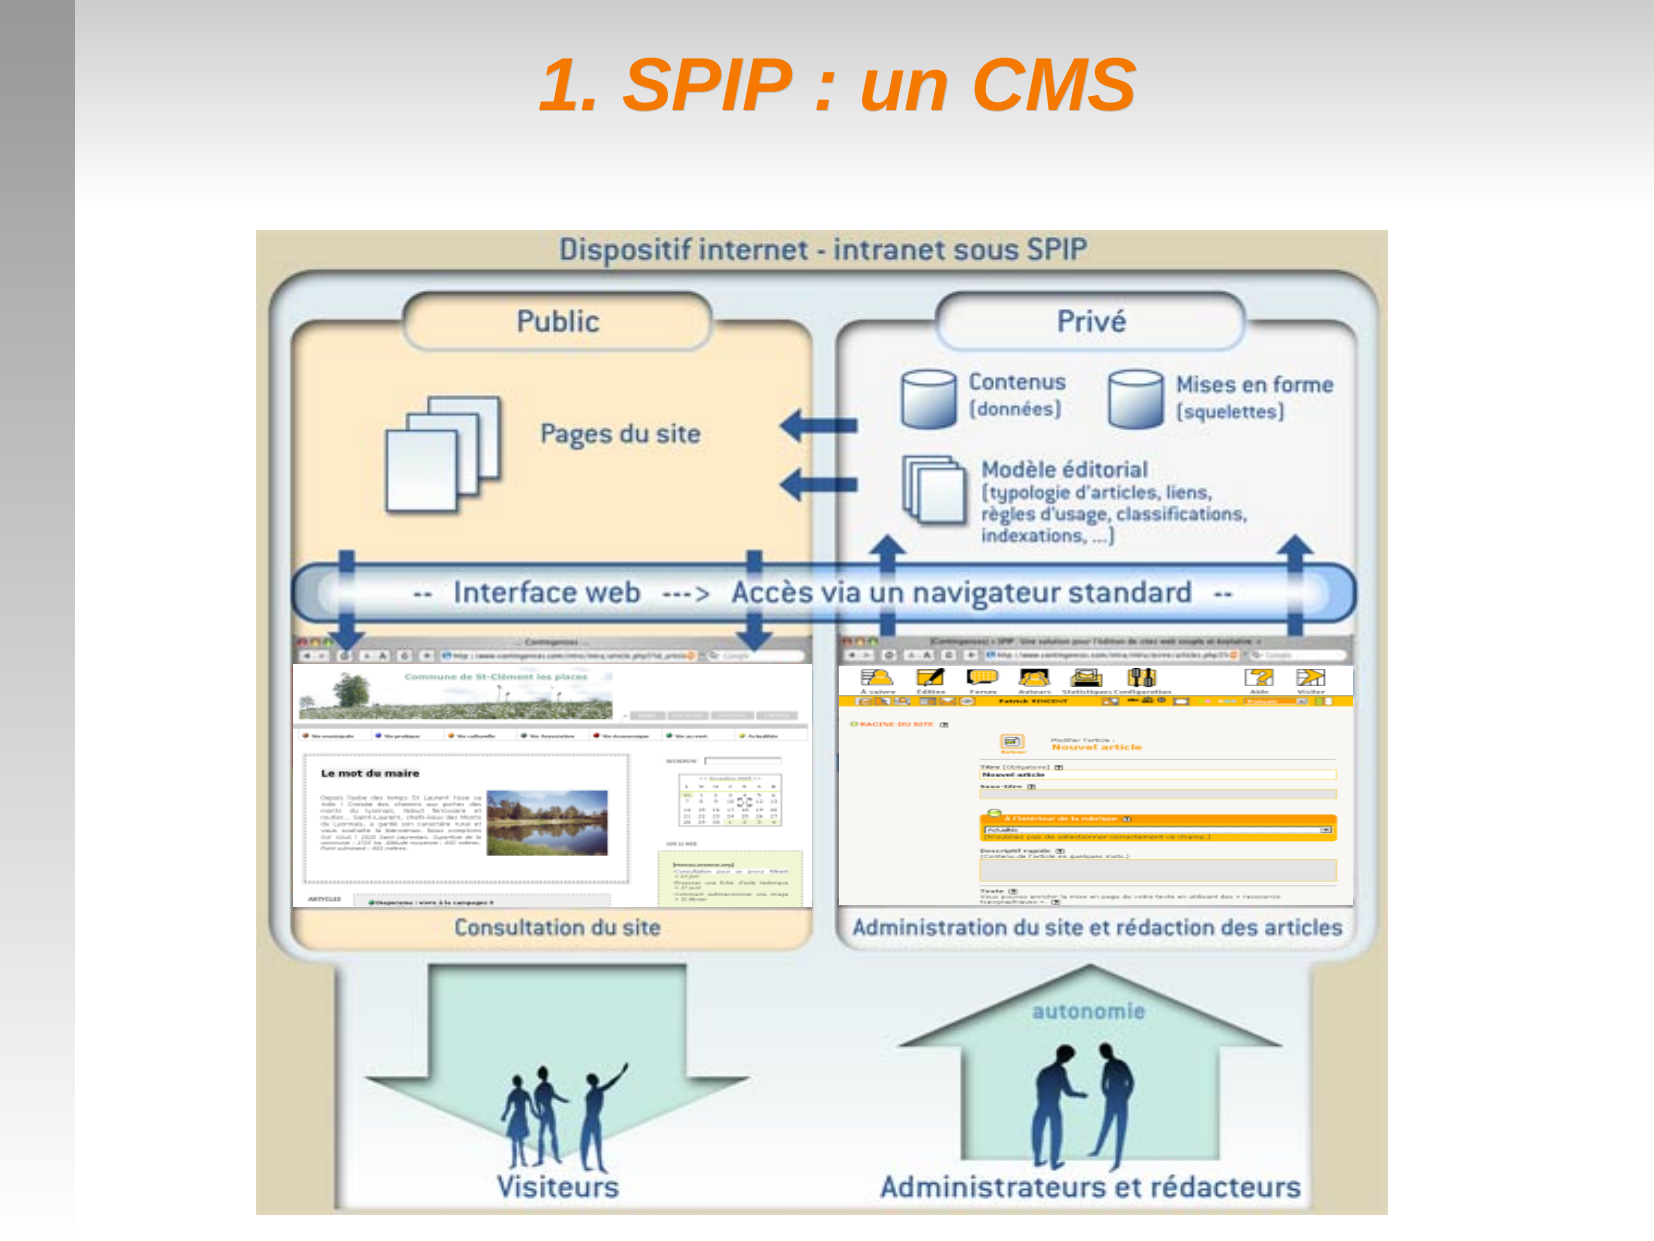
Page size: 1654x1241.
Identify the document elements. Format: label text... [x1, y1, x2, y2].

title 1. SPIP : un CMS [128, 0, 1549, 170]
picture [256, 230, 1388, 1215]
